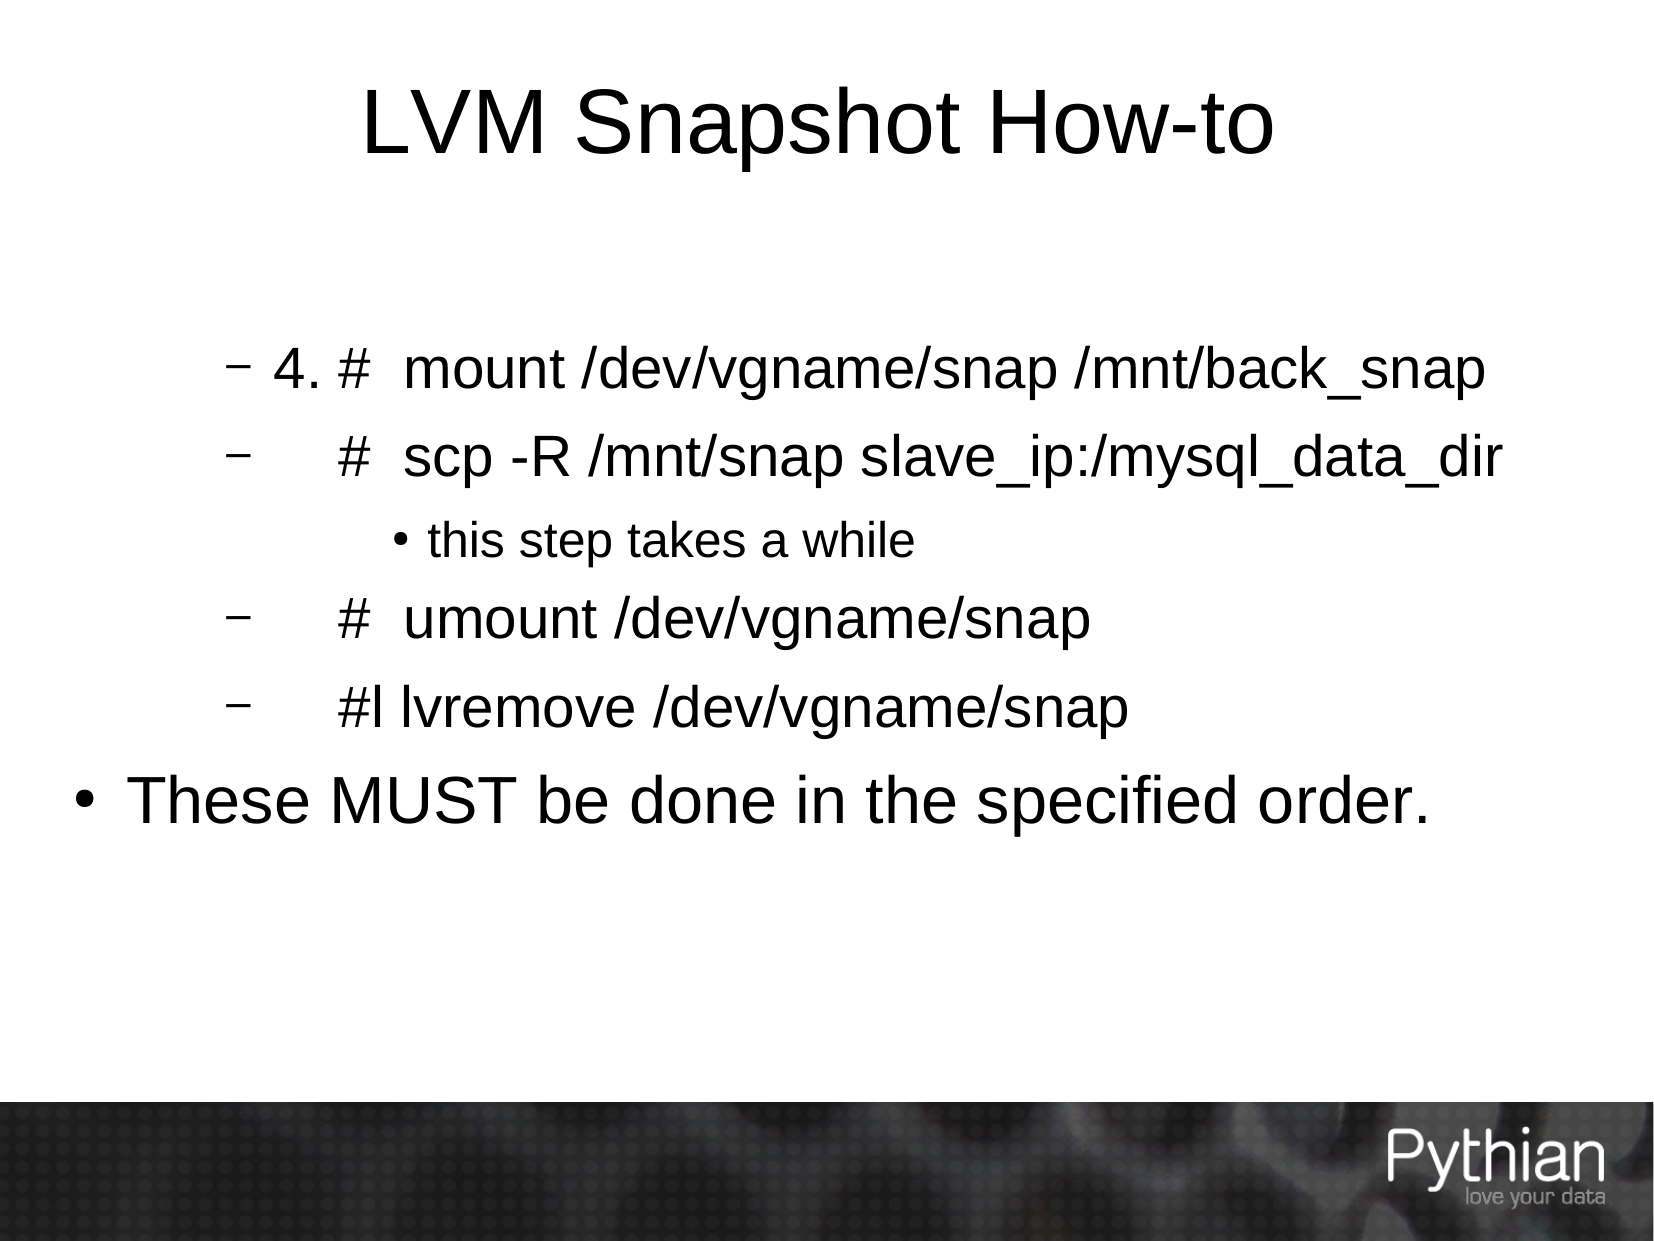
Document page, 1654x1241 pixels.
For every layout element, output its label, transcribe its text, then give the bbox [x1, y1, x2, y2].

list 4. # mount /dev/vgname/snap /mnt/back_snap # scp -R /mnt/snap slave_ip:/mysql_data_dir this step takes a while # umount /dev/vgname/snap #l lvremove /dev/vgname/snap These MUST be done in the specified order. [37, 231, 1617, 1013]
title LVM Snapshot How-to [75, 17, 1564, 226]
picture [0, 1102, 1654, 1241]
